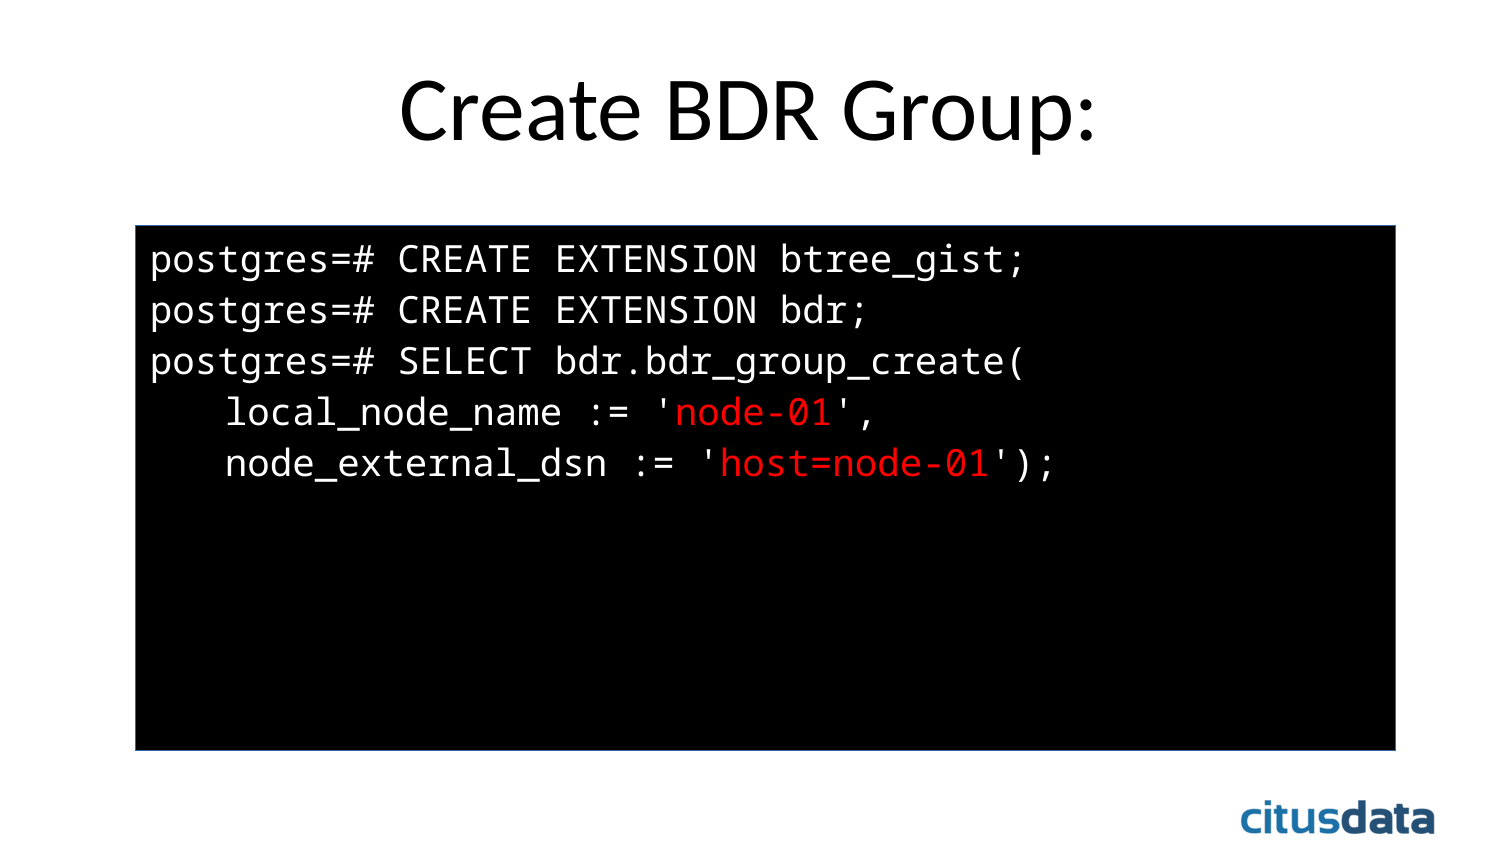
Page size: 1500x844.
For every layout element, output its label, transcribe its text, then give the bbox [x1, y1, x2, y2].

text_box postgres=# CREATE EXTENSION btree_gist; postgres=# CREATE EXTENSION bdr; postgres=# SELECT bdr.bdr_group_create( local_node_name := 'node-01', node_external_dsn := 'host=node-01'); [135, 225, 1396, 751]
picture [1237, 795, 1439, 837]
title Create BDR Group: [75, 33, 1425, 175]
